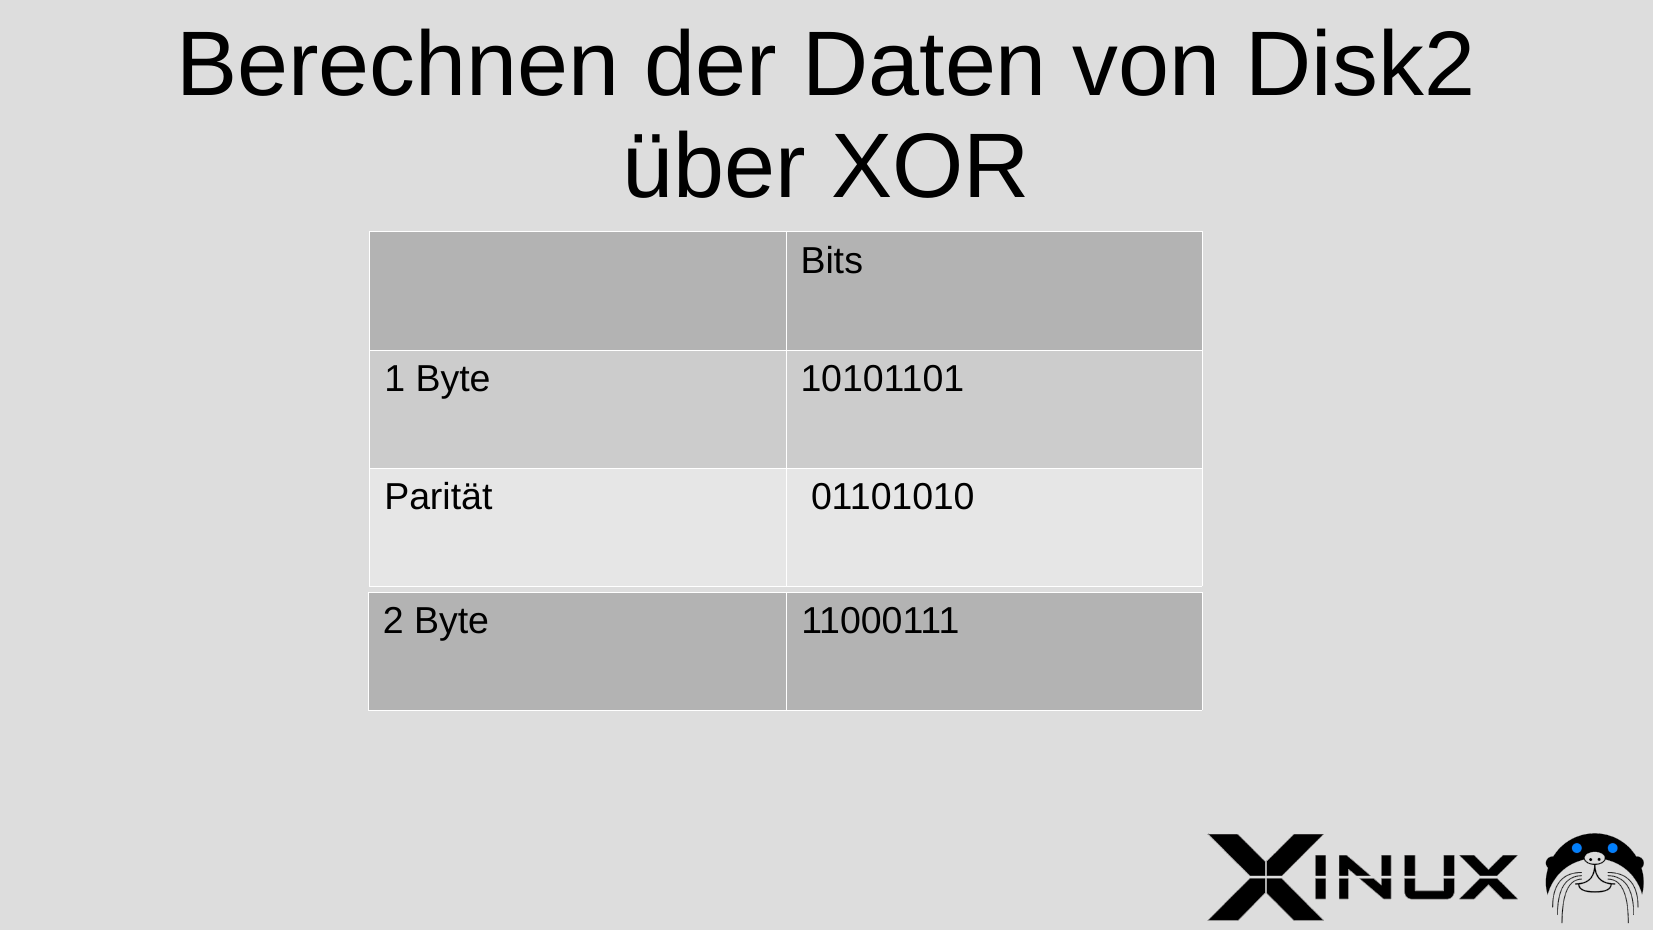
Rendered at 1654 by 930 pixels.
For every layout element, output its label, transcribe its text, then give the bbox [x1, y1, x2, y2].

title Berechnen der Daten von Disk2 über XOR [82, 12, 1571, 218]
table_header Bits [787, 232, 1202, 350]
table_header [370, 232, 786, 350]
table_cell 1 Byte [370, 351, 786, 468]
table_cell 01101010 [787, 469, 1202, 586]
picture [1200, 824, 1650, 930]
table_header 2 Byte [369, 593, 786, 710]
table_header 11000111 [787, 593, 1202, 710]
table_cell 10101101 [787, 351, 1202, 468]
table_cell Parität [370, 469, 786, 586]
